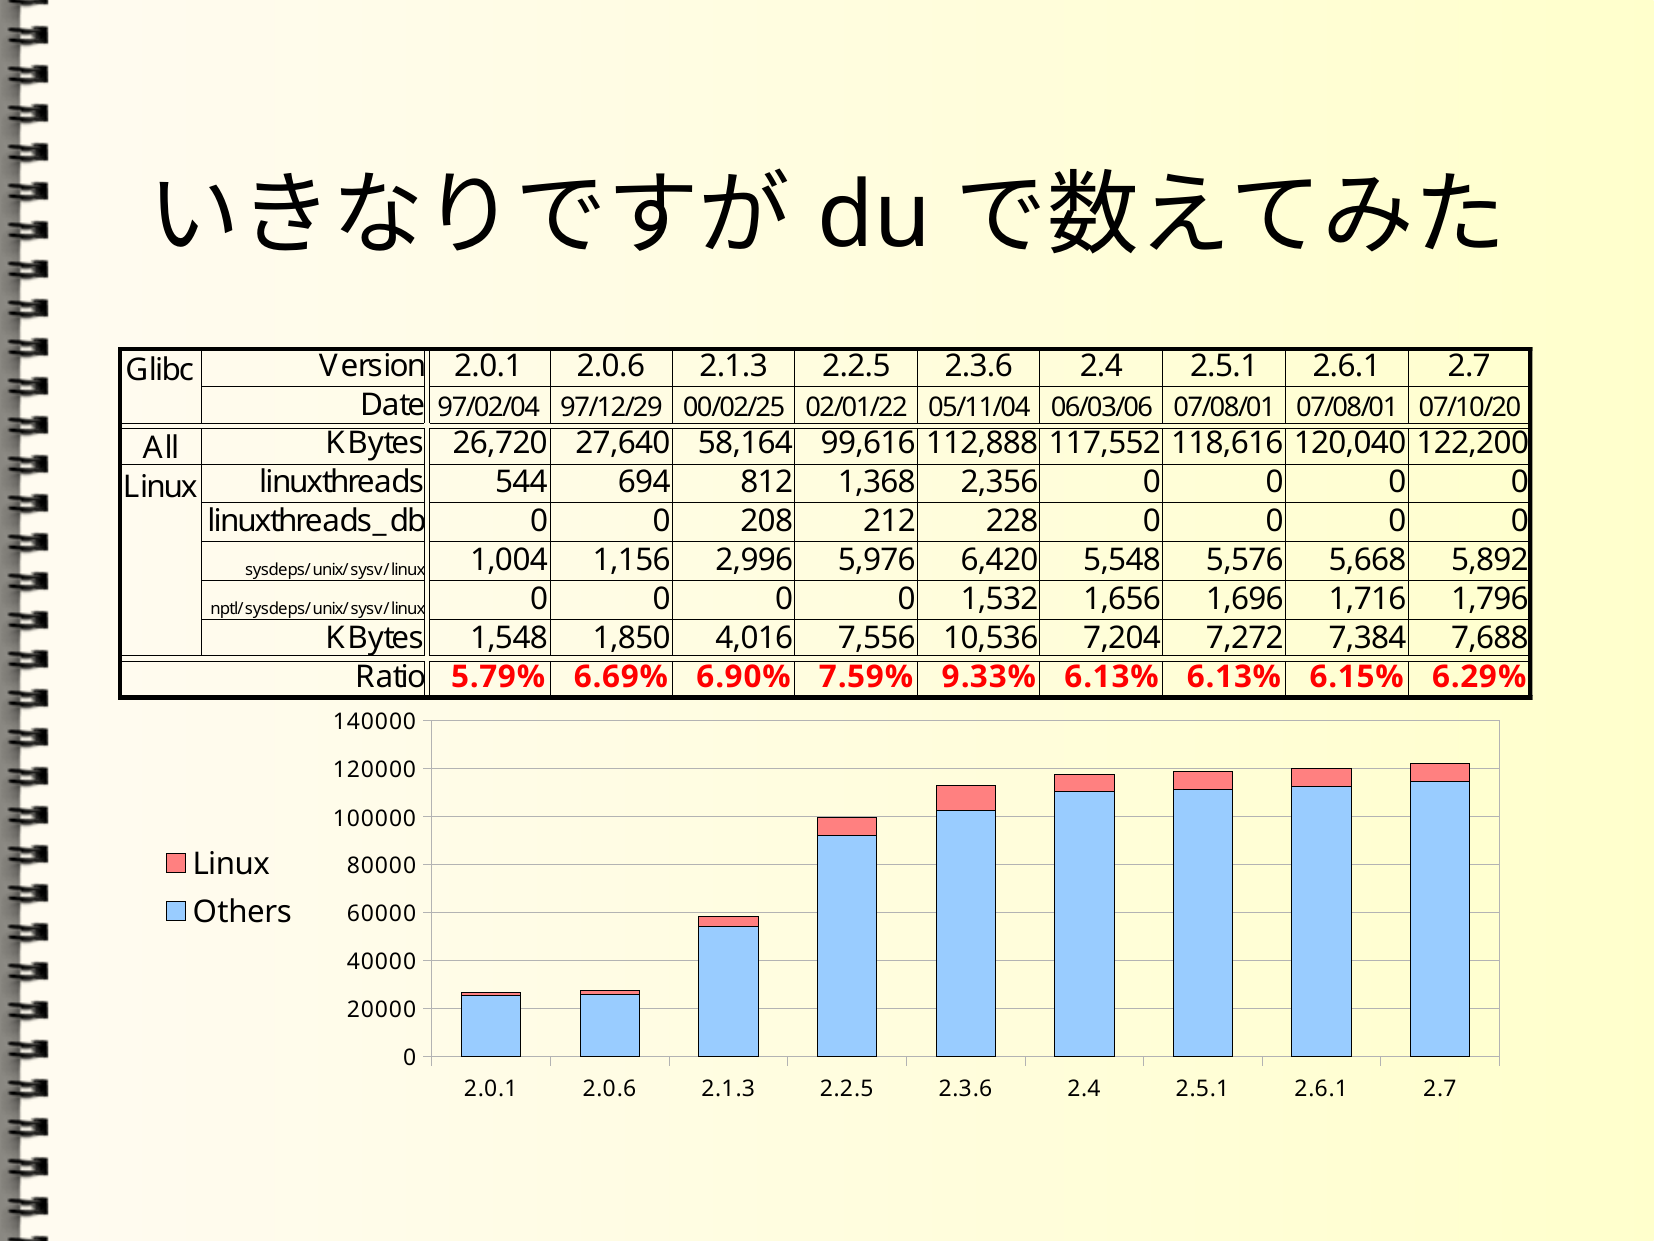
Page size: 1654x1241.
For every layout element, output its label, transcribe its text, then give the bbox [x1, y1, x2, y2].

picture [0, 0, 1654, 1241]
chart [118, 347, 1533, 1120]
title いきなりですがduで数えてみた [121, 154, 1534, 259]
